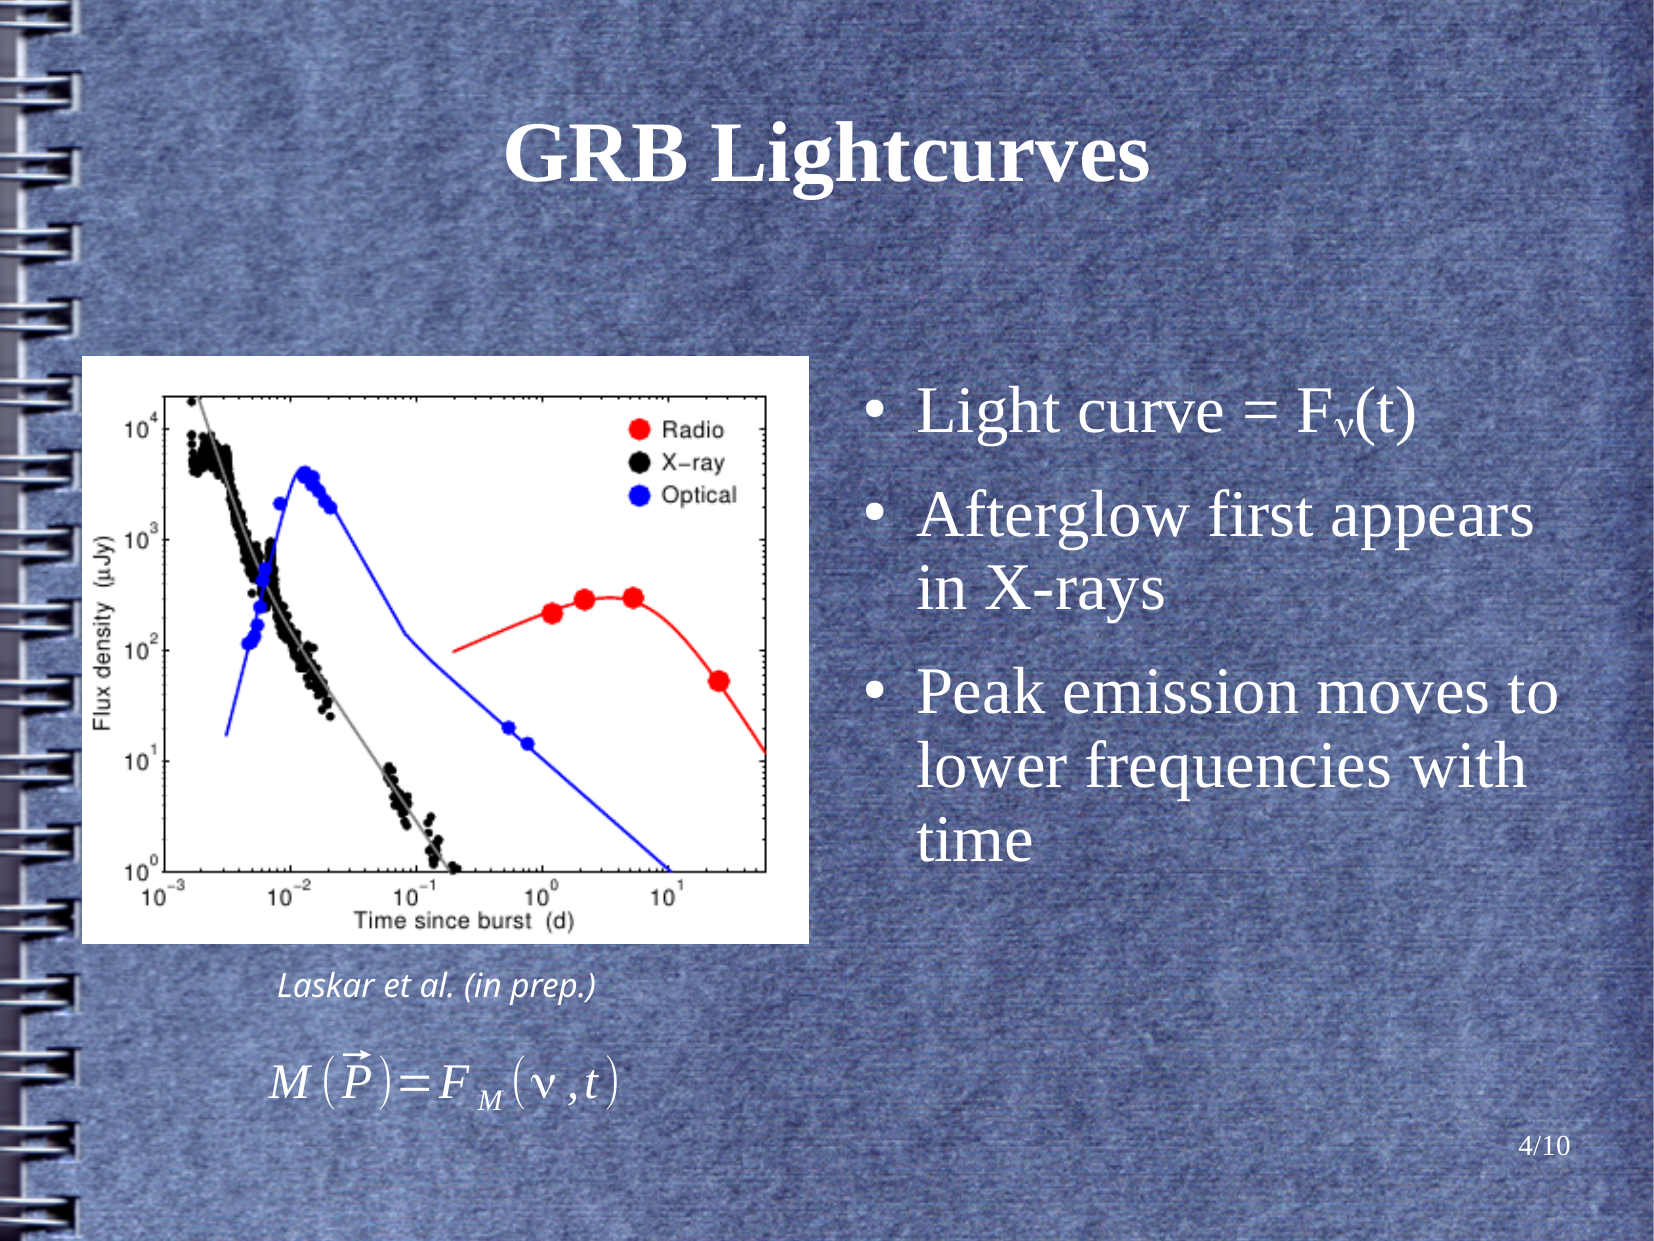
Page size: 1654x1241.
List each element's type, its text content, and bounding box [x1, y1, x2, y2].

list Light curve = Fn(t) Afterglow first appears in X-rays Peak emission moves to lower frequencies with time [845, 372, 1572, 1093]
text_box Laskar et al. (in prep.) [262, 954, 713, 1014]
chart [257, 1048, 628, 1117]
picture [0, 0, 1654, 1241]
title GRB Lightcurves [82, 49, 1571, 257]
